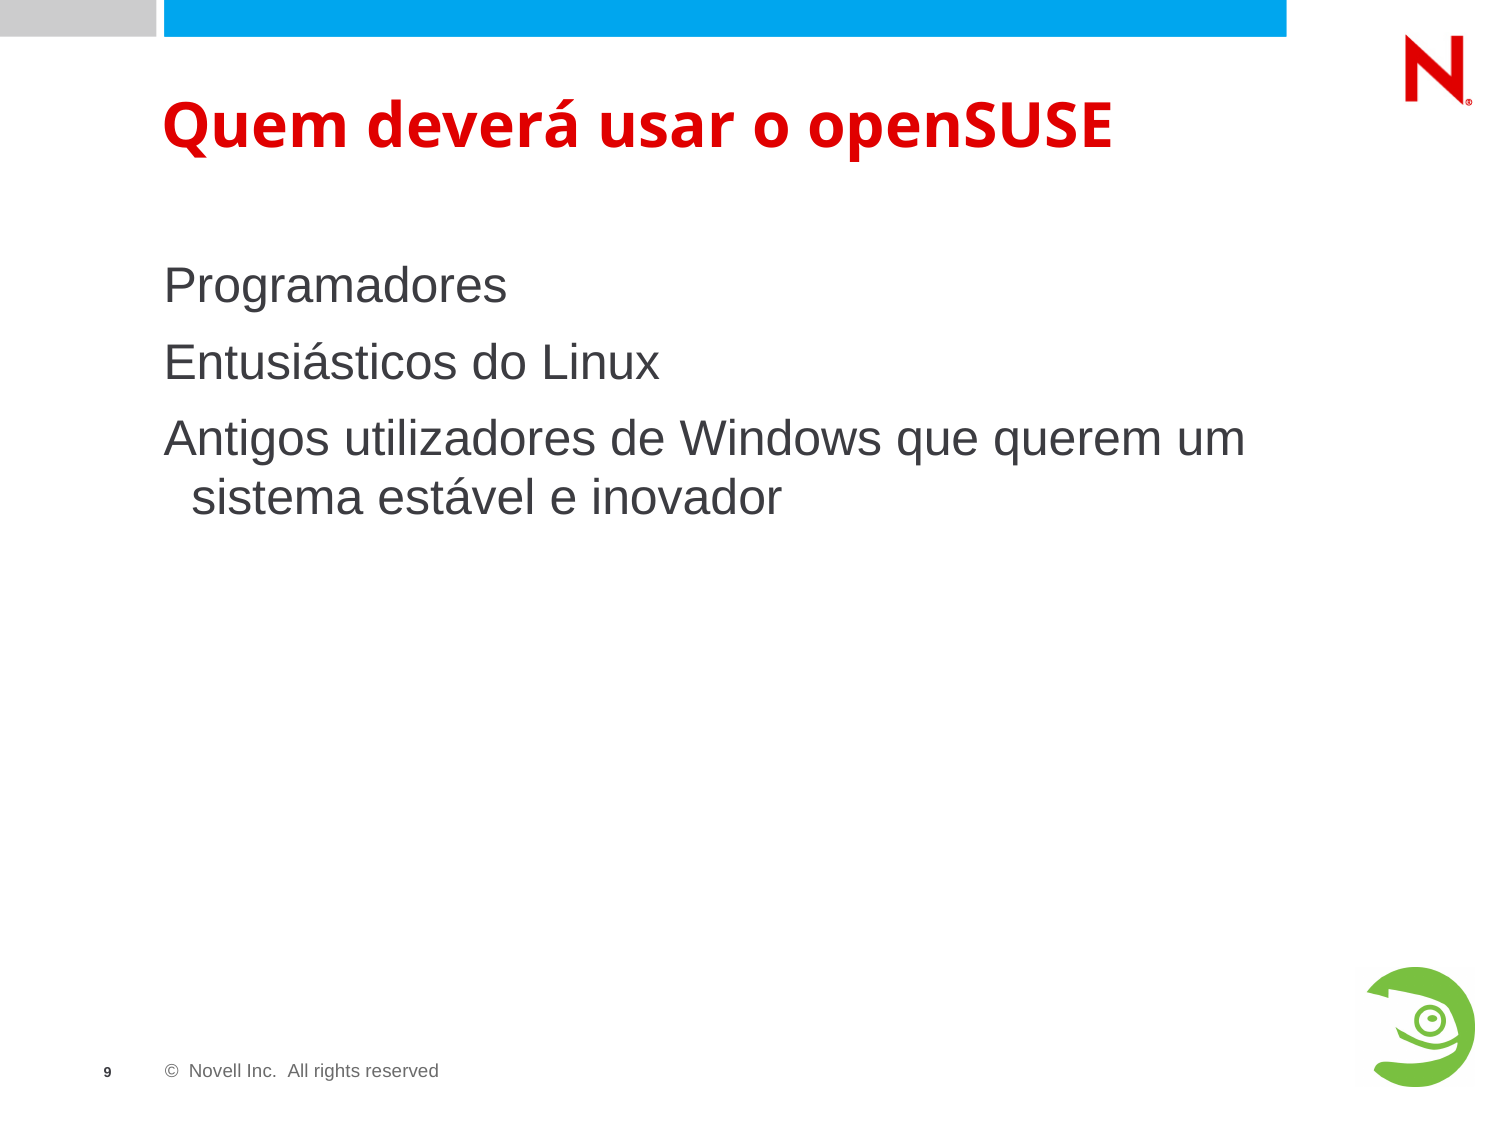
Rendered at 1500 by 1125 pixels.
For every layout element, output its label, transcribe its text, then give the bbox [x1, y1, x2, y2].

title Quem deverá usar o openSUSE [161, 41, 1383, 205]
picture [1355, 967, 1475, 1087]
list Programadores Entusiásticos do Linux Antigos utilizadores de Windows que querem um sistema estável e inovador [163, 254, 1404, 986]
picture [1403, 32, 1473, 107]
